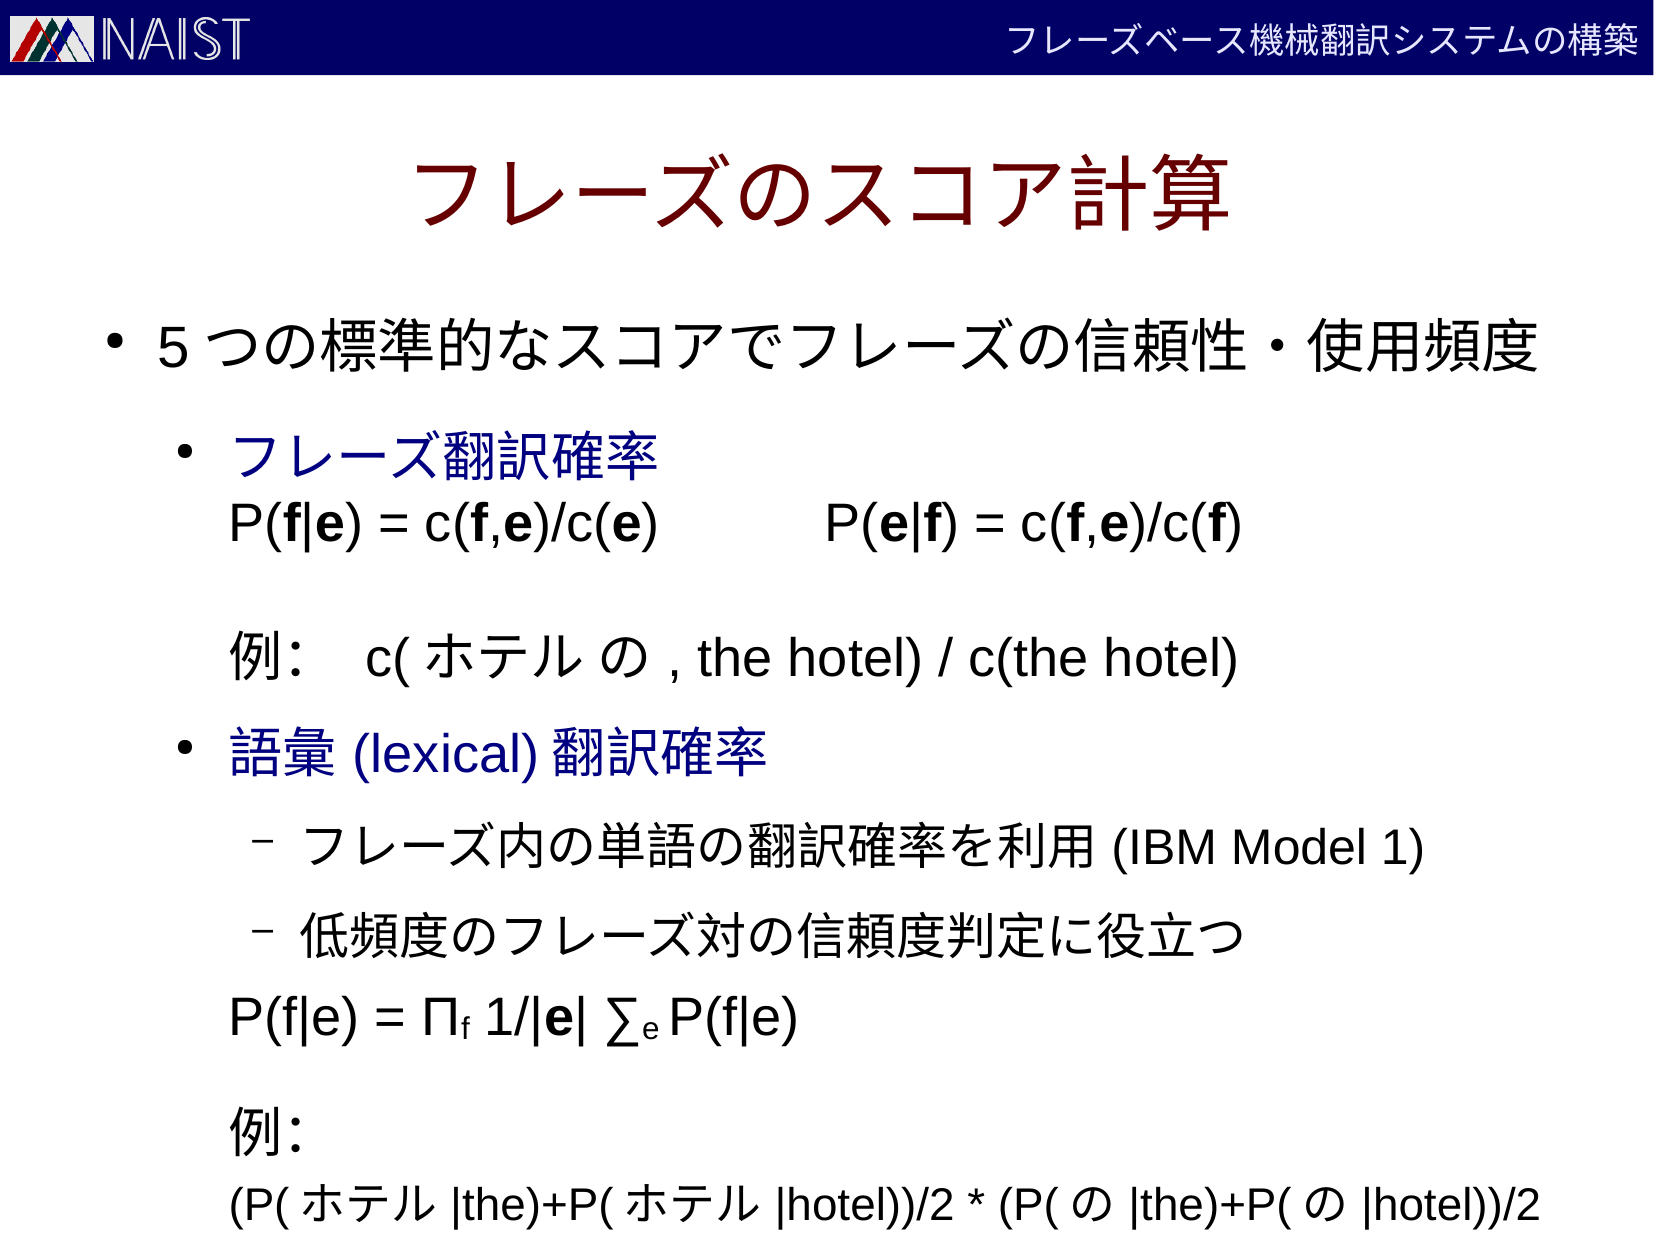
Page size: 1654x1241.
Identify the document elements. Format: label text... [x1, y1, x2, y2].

picture [102, 17, 251, 60]
picture [10, 16, 94, 62]
list 5つの標準的なスコアでフレーズの信頼性・使用頻度 フレーズ翻訳確率 P(f|e) = c(f,e)/c(e) P(e|f) = c(f,e)/c(f) 例： c(ホテル の, the hotel) / c(the hotel) 語彙(lexical)翻訳確率 フレーズ内の単語の翻訳確率を利用(IBM Model 1) 低頻度のフレーズ対の信頼度判定に役立つ P(f|e) = Πf 1/|e| ∑e P(f|e) 例： (P(ホテル|the)+P(ホテル|hotel))/2 * (P(の|the)+P(の|hotel))/2 フレーズペナルティ：すべてのフレーズで1 [86, 300, 1576, 1185]
title フレーズのスコア計算 [75, 92, 1564, 285]
